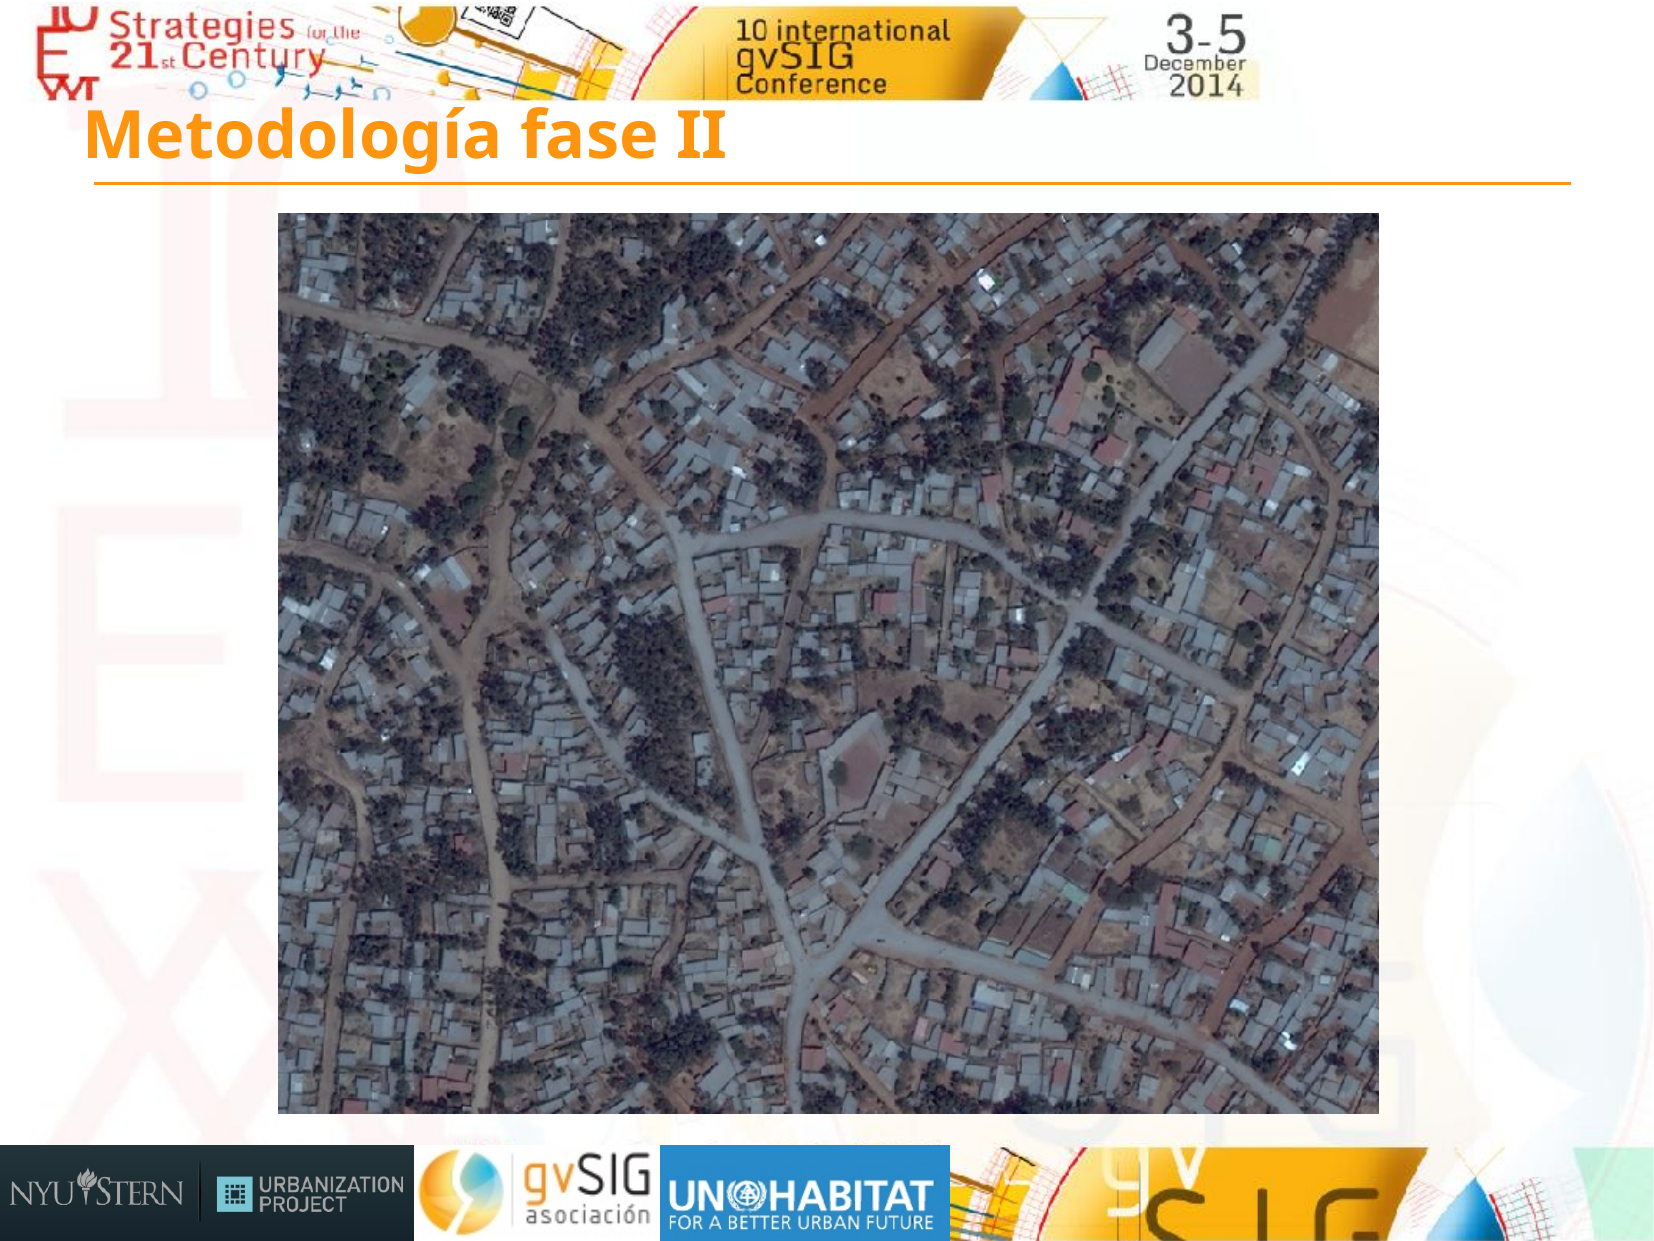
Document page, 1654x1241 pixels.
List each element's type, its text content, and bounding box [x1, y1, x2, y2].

title Metodología fase II [82, 88, 1571, 178]
picture [0, 2, 1654, 1241]
